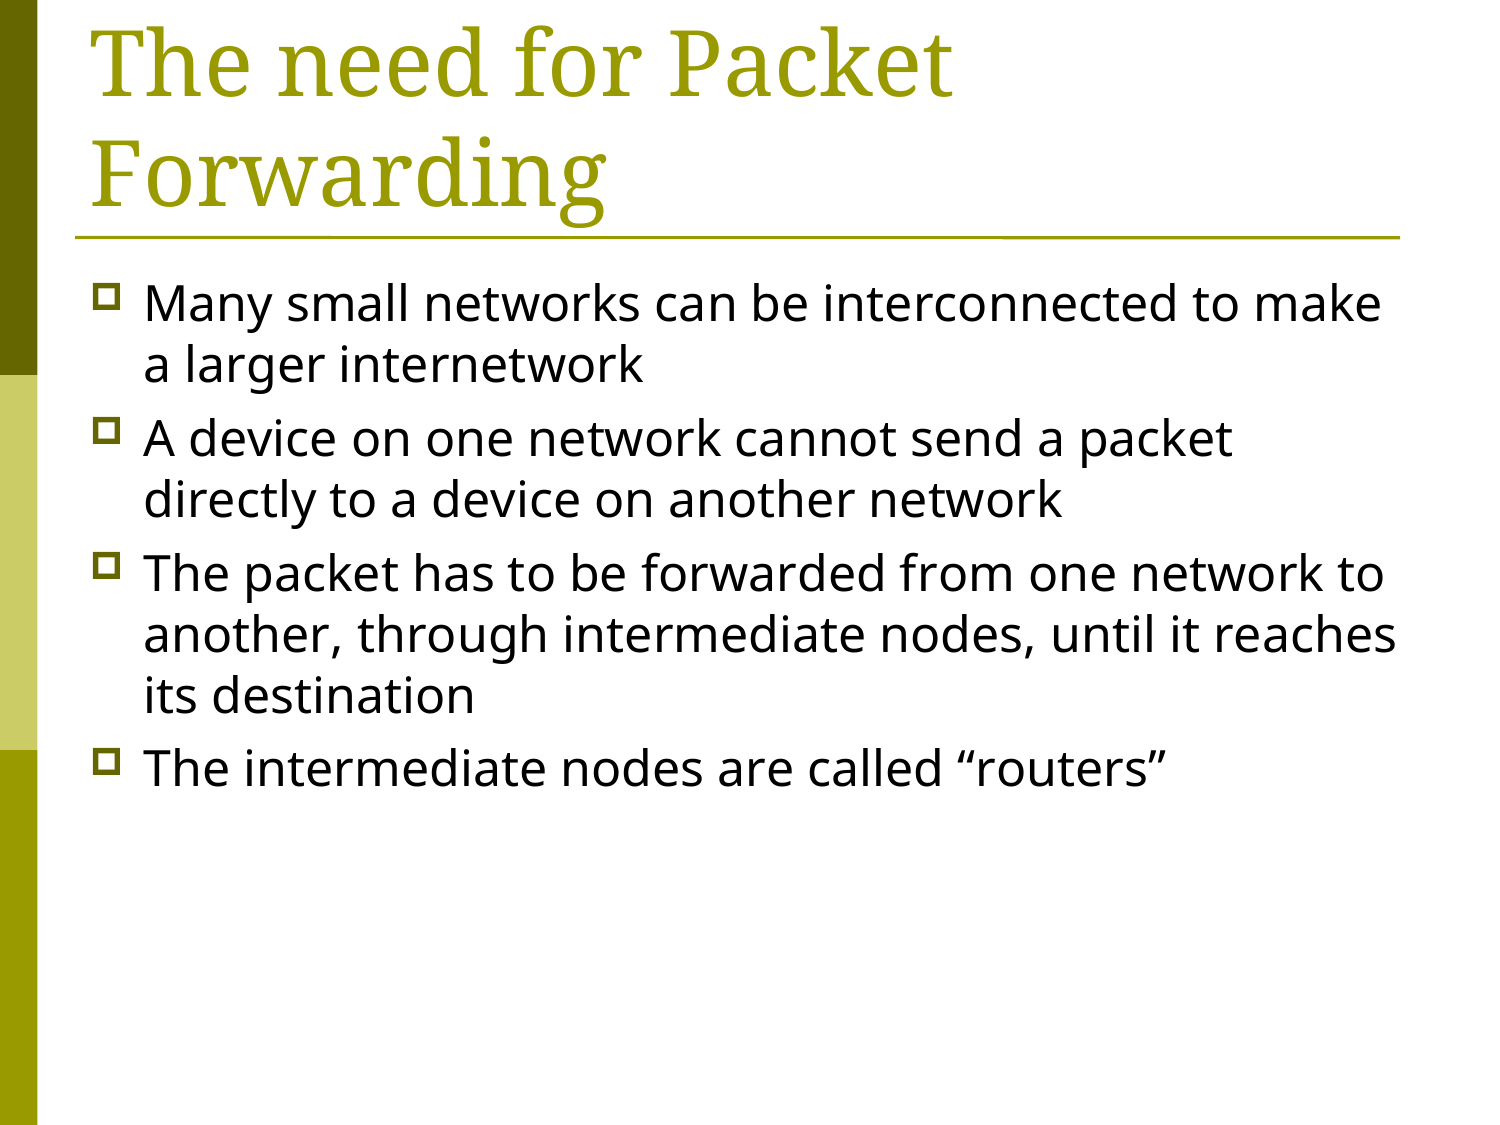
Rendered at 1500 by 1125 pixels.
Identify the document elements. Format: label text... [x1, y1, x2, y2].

title The need for Packet Forwarding [75, 0, 1426, 233]
list Many small networks can be interconnected to make a larger internetwork A device on one network cannot send a packet directly to a device on another network The packet has to be forwarded from one network to another, through intermediate nodes, until it reaches its destination The intermediate nodes are called “routers” [75, 262, 1426, 1006]
